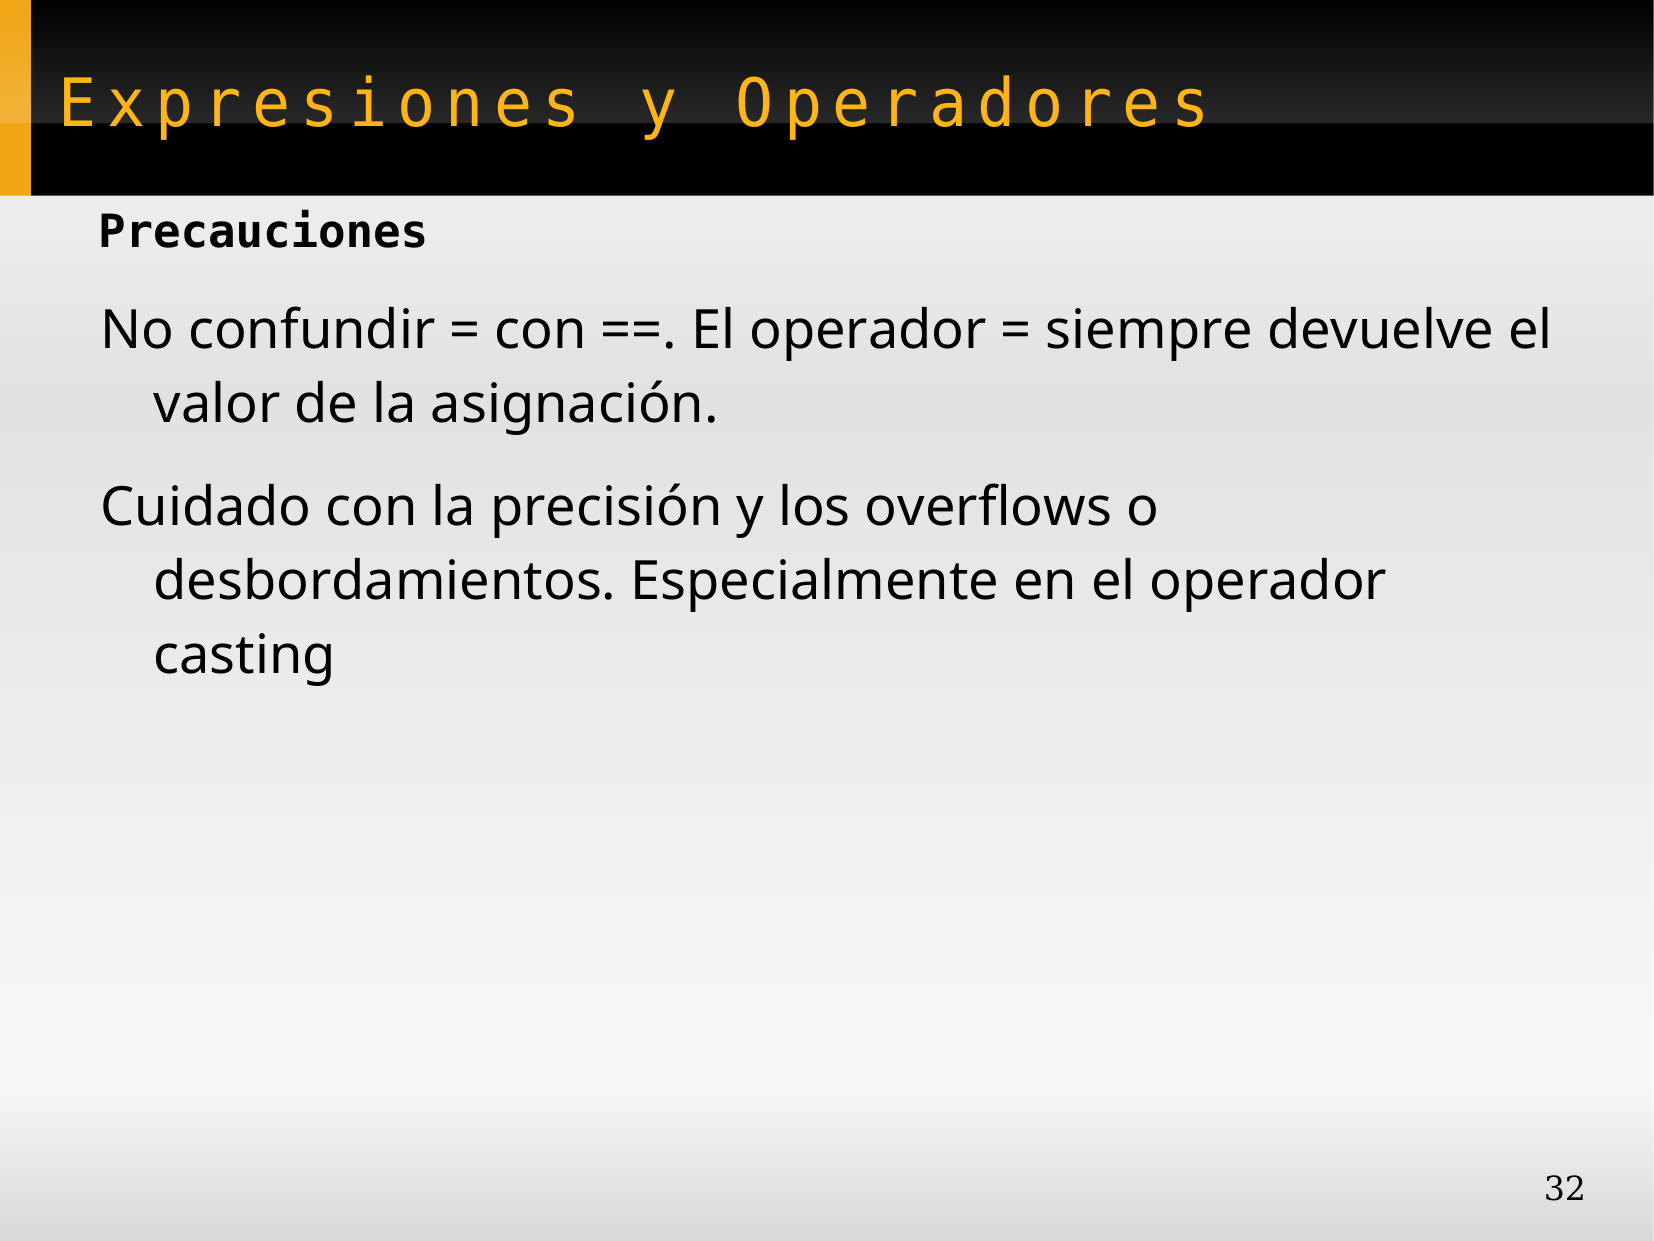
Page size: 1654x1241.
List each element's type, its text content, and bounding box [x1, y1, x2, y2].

text_box Precauciones [83, 197, 443, 266]
title Expresiones y Operadores [59, 29, 1506, 178]
picture [0, 0, 1654, 1241]
list No confundir = con ==. El operador = siempre devuelve el valor de la asignación. Cuidado con la precisión y los overflows o desbordamientos. Especialmente en el operador casting [82, 290, 1571, 1094]
